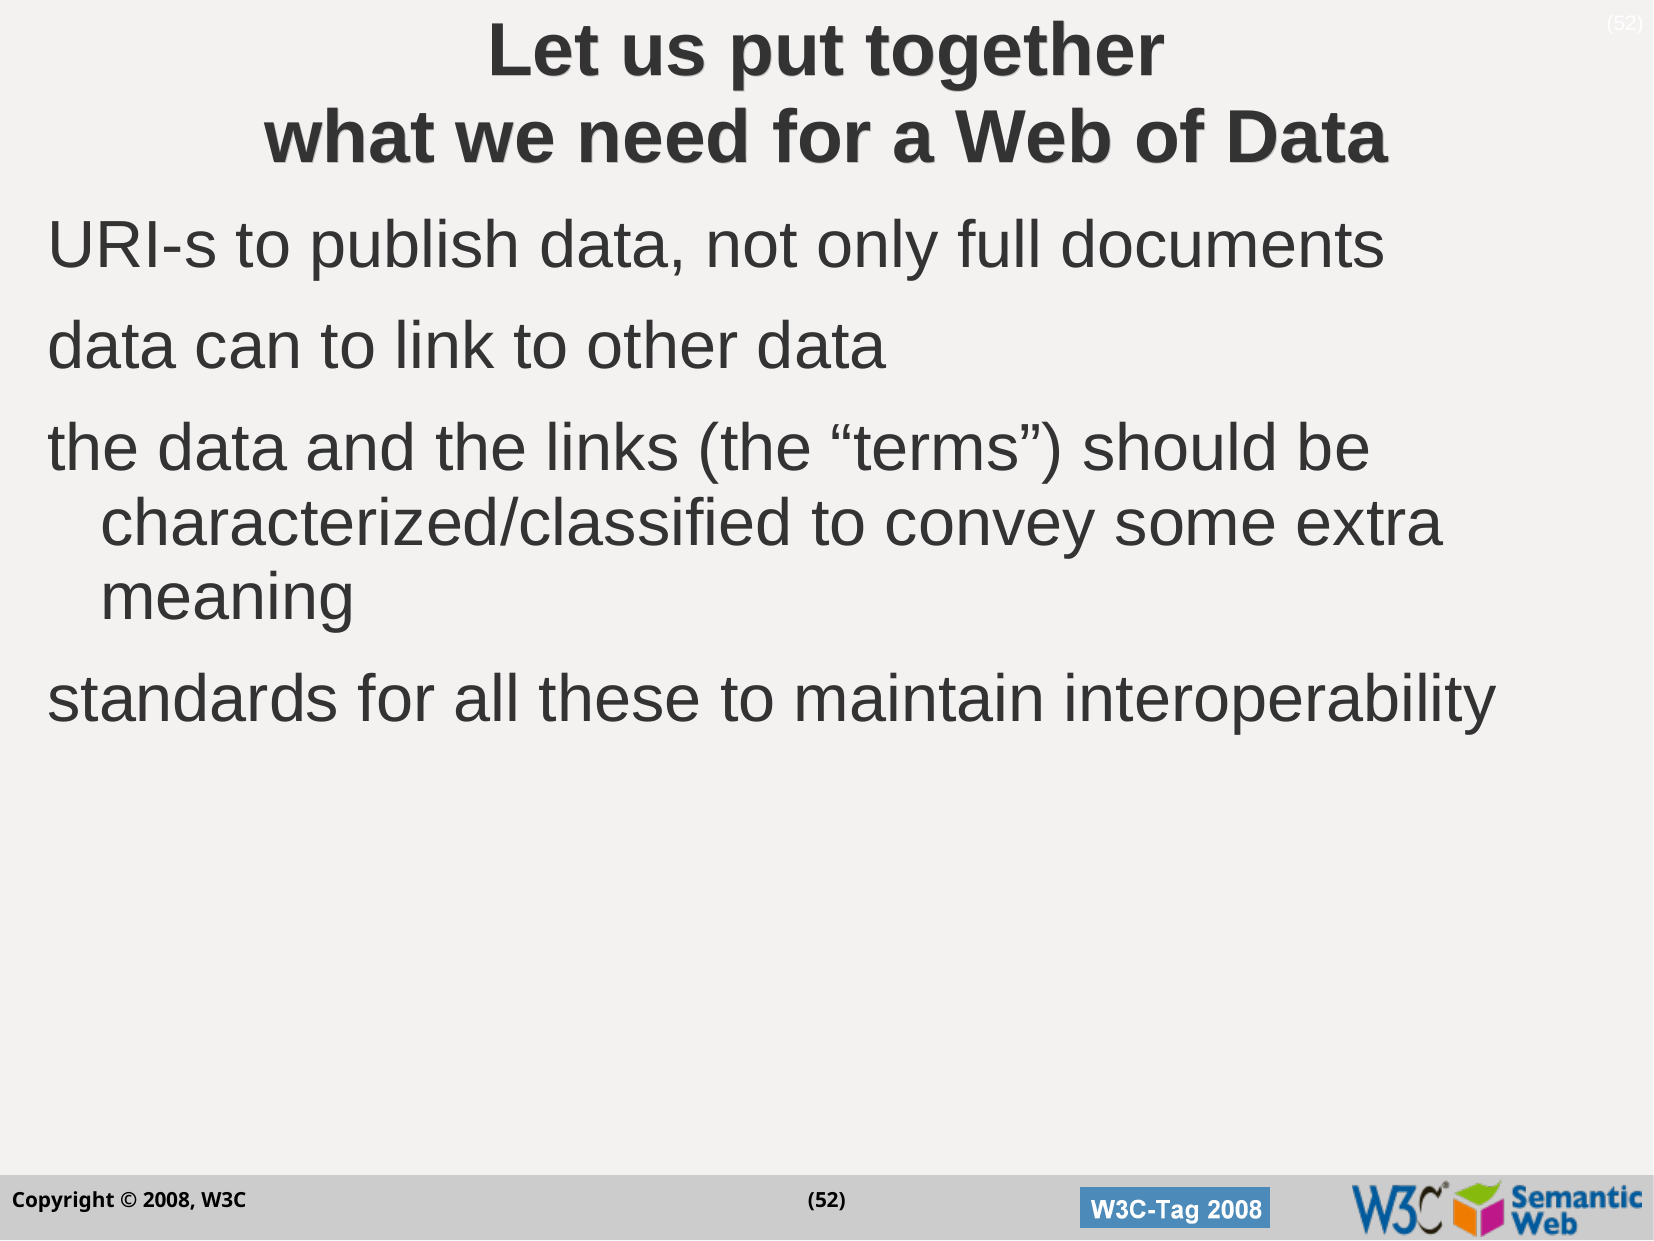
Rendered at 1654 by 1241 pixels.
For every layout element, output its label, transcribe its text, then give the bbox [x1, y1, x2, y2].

picture [1352, 1178, 1642, 1237]
picture [1080, 1187, 1270, 1228]
list URI-s to publish data, not only full documents data can to link to other data the data and the links (the “terms”) should be characterized/classified to convey some extra meaning standards for all these to maintain interoperability [29, 206, 1624, 1119]
title Let us put together what we need for a Web of Data [0, 5, 1654, 178]
